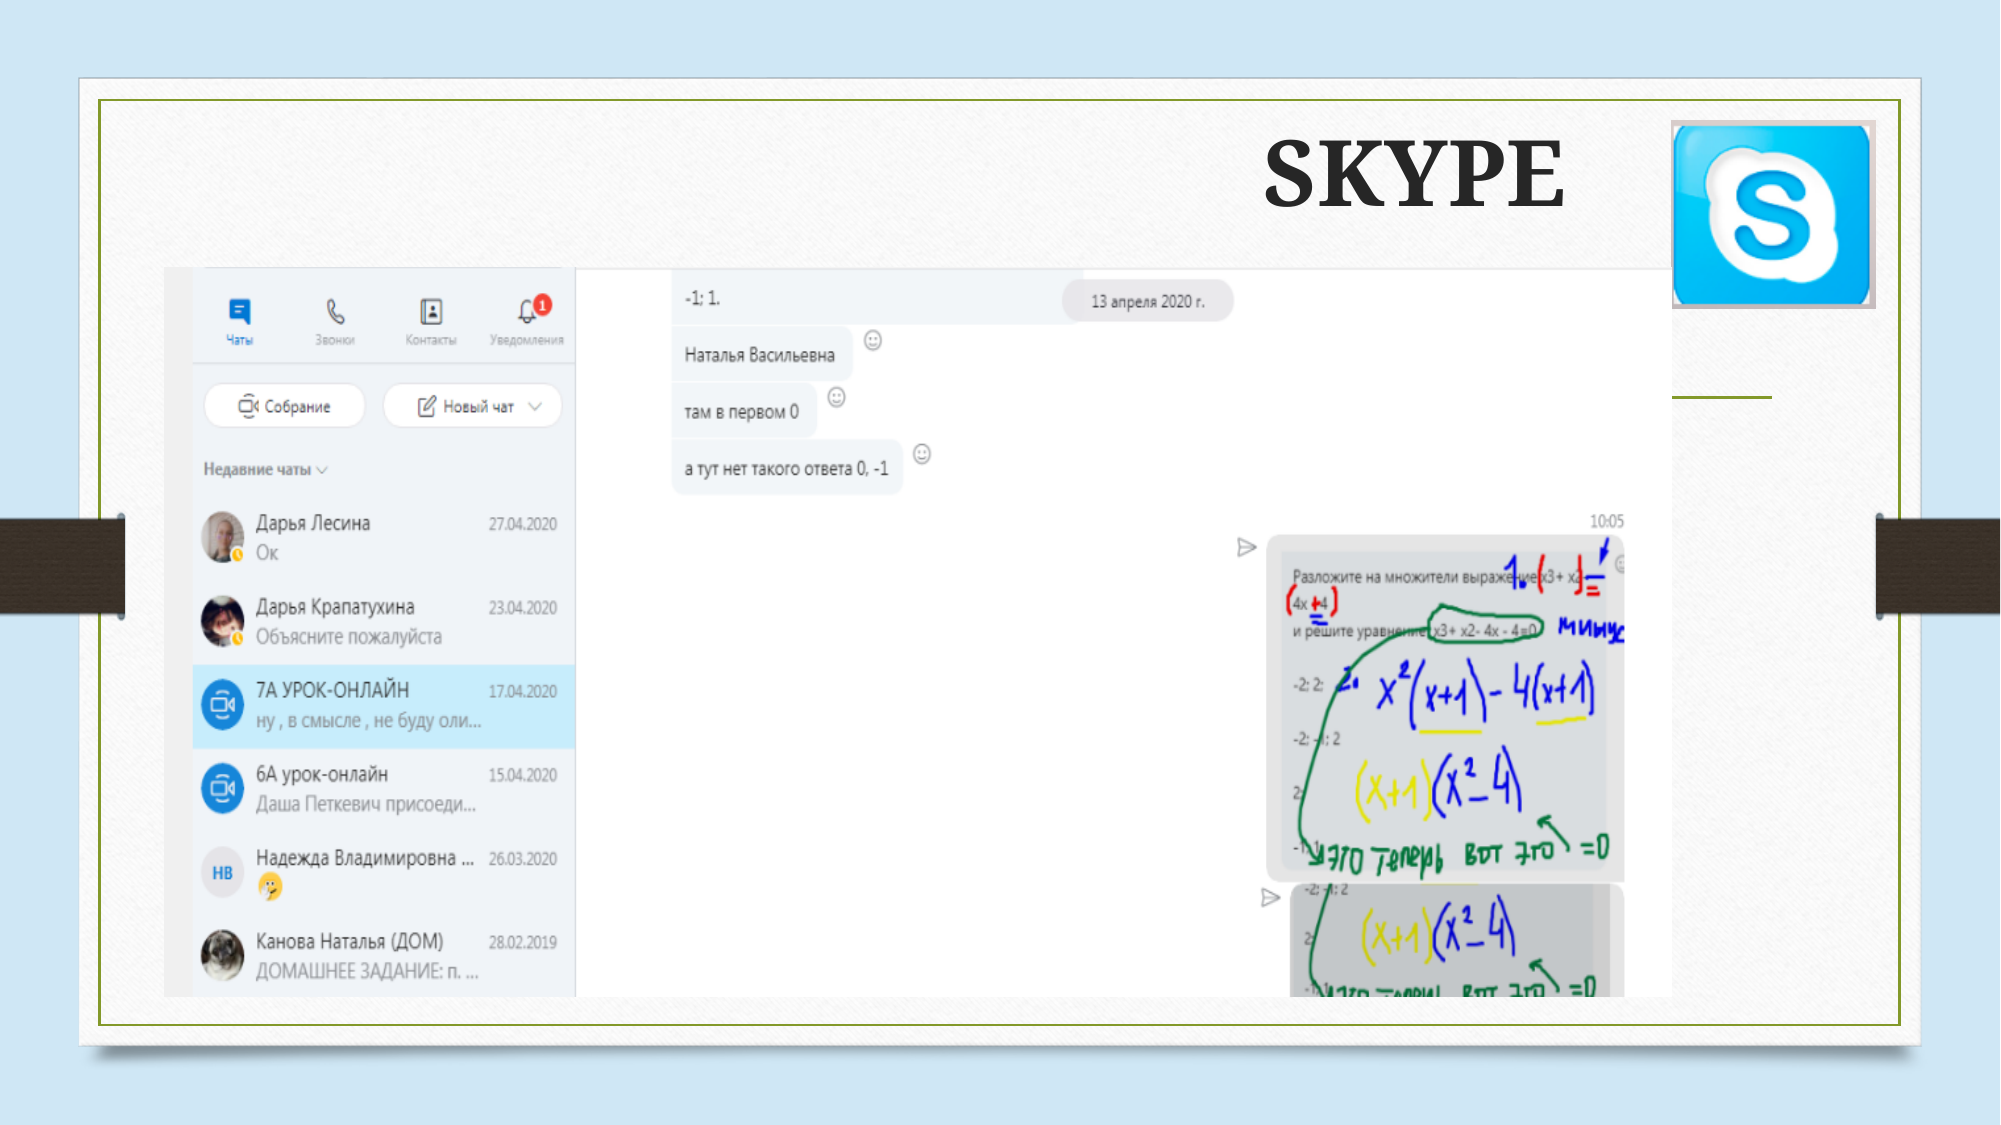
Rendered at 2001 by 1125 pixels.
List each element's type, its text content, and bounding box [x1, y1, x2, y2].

title SKYPE [917, 107, 1914, 322]
picture [0, 0, 2001, 1125]
